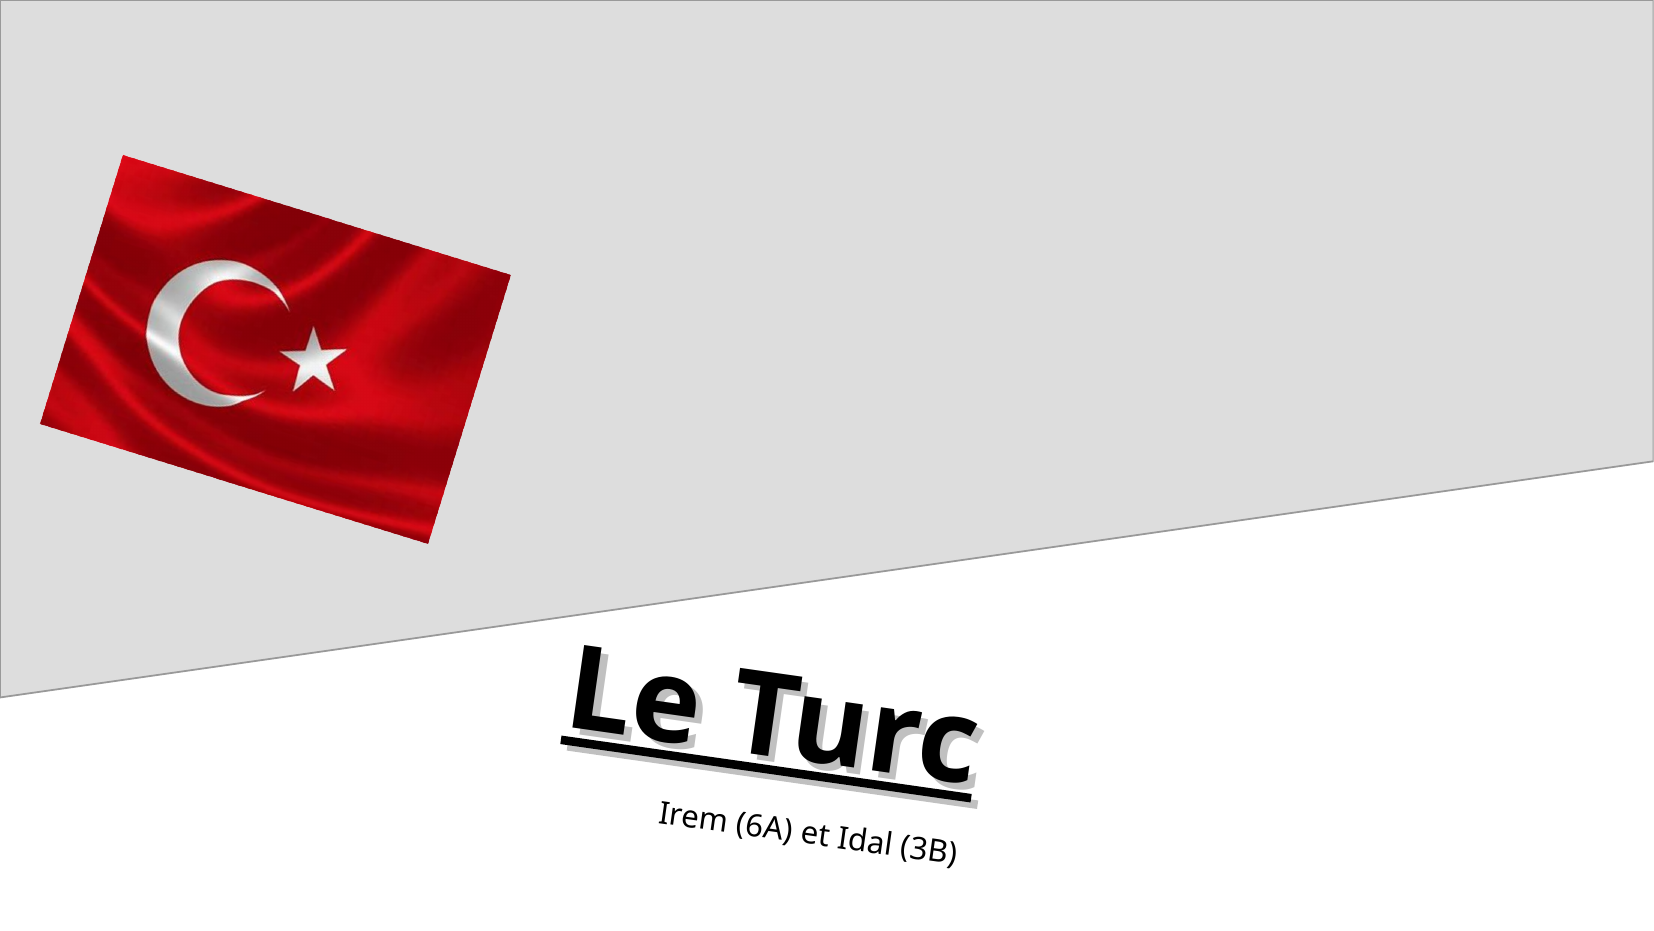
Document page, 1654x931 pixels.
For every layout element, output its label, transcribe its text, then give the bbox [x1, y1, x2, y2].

picture [39, 154, 511, 544]
title Le Turc [24, 475, 1525, 877]
text_box Irem (6A) et Idal (3B) [86, 680, 1531, 931]
